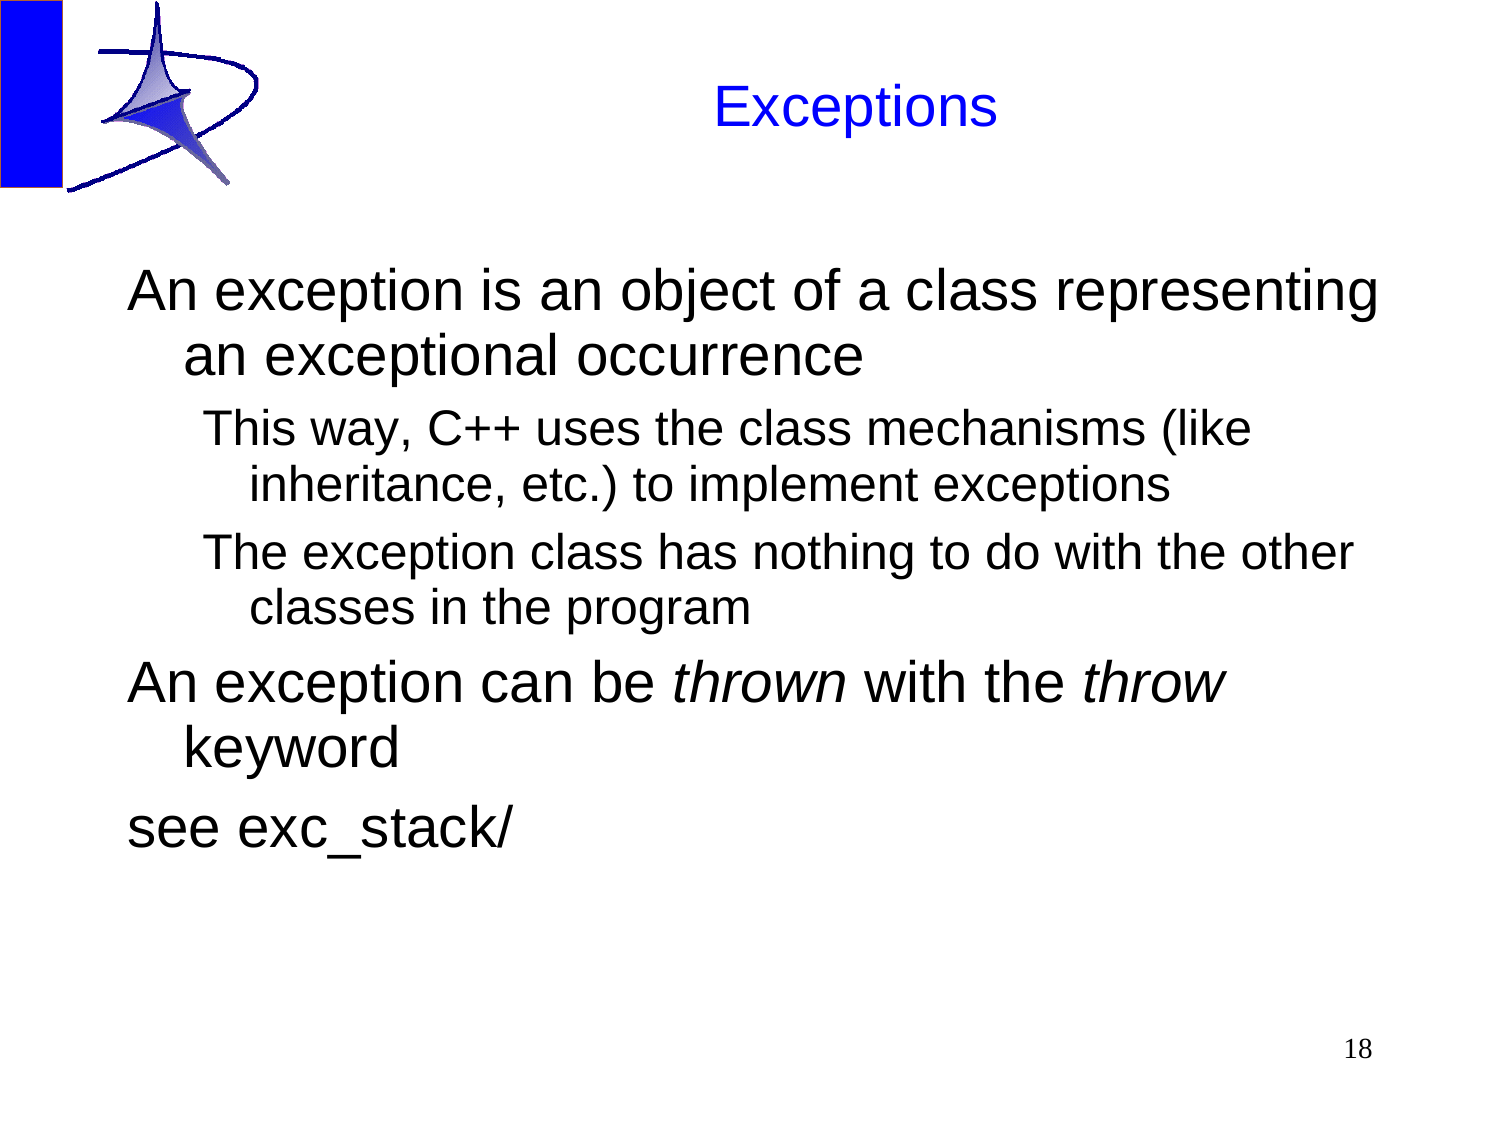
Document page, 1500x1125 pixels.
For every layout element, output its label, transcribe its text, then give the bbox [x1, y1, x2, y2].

picture [62, 0, 263, 197]
list An exception is an object of a class representing an exceptional occurrence This way, C++ uses the class mechanisms (like inheritance, etc.) to implement exceptions The exception class has nothing to do with the other classes in the program An exception can be thrown with the throw keyword see exc_stack/ [112, 249, 1450, 1001]
title Exceptions [262, 24, 1450, 188]
